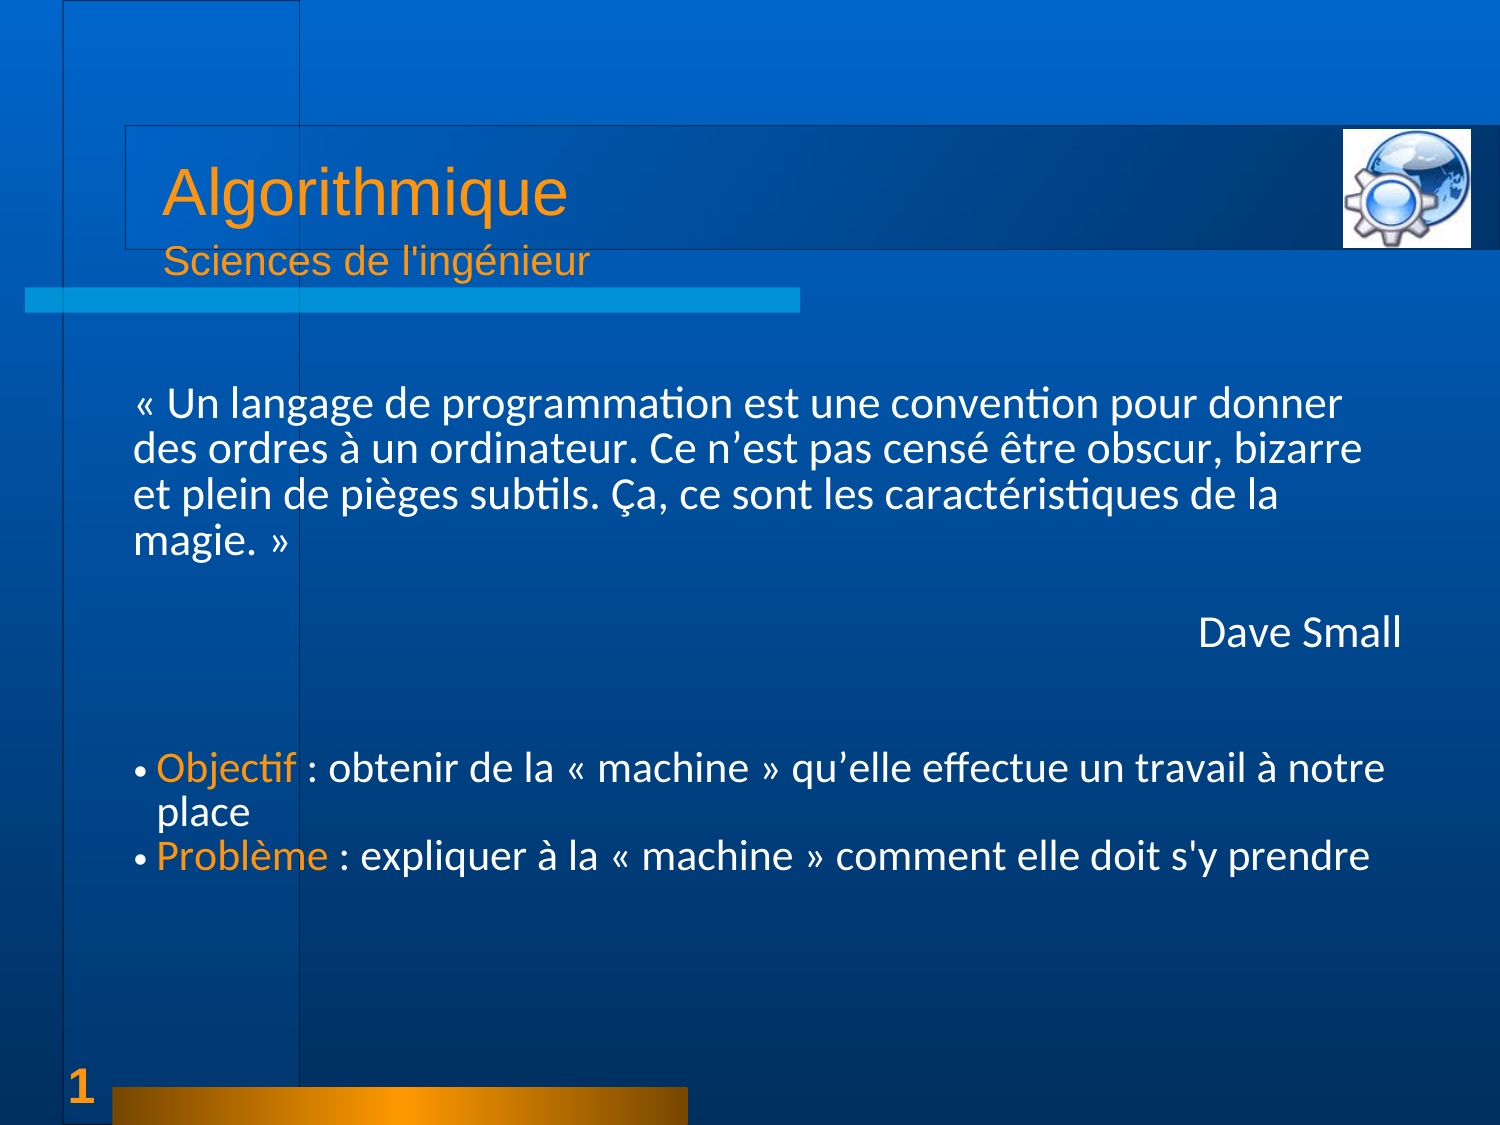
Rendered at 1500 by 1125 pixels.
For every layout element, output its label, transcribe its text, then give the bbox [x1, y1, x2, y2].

text_box « Un langage de programmation est une convention pour donner des ordres à un ordinateur. Ce n’est pas censé être obscur, bizarre et plein de pièges subtils. Ça, ce sont les caractéristiques de la magie. » Dave Small Objectif : obtenir de la « machine » qu’elle effectue un travail à notre place Problème : expliquer à la « machine » comment elle doit s'y prendre [118, 330, 1418, 1008]
picture [1343, 129, 1471, 248]
